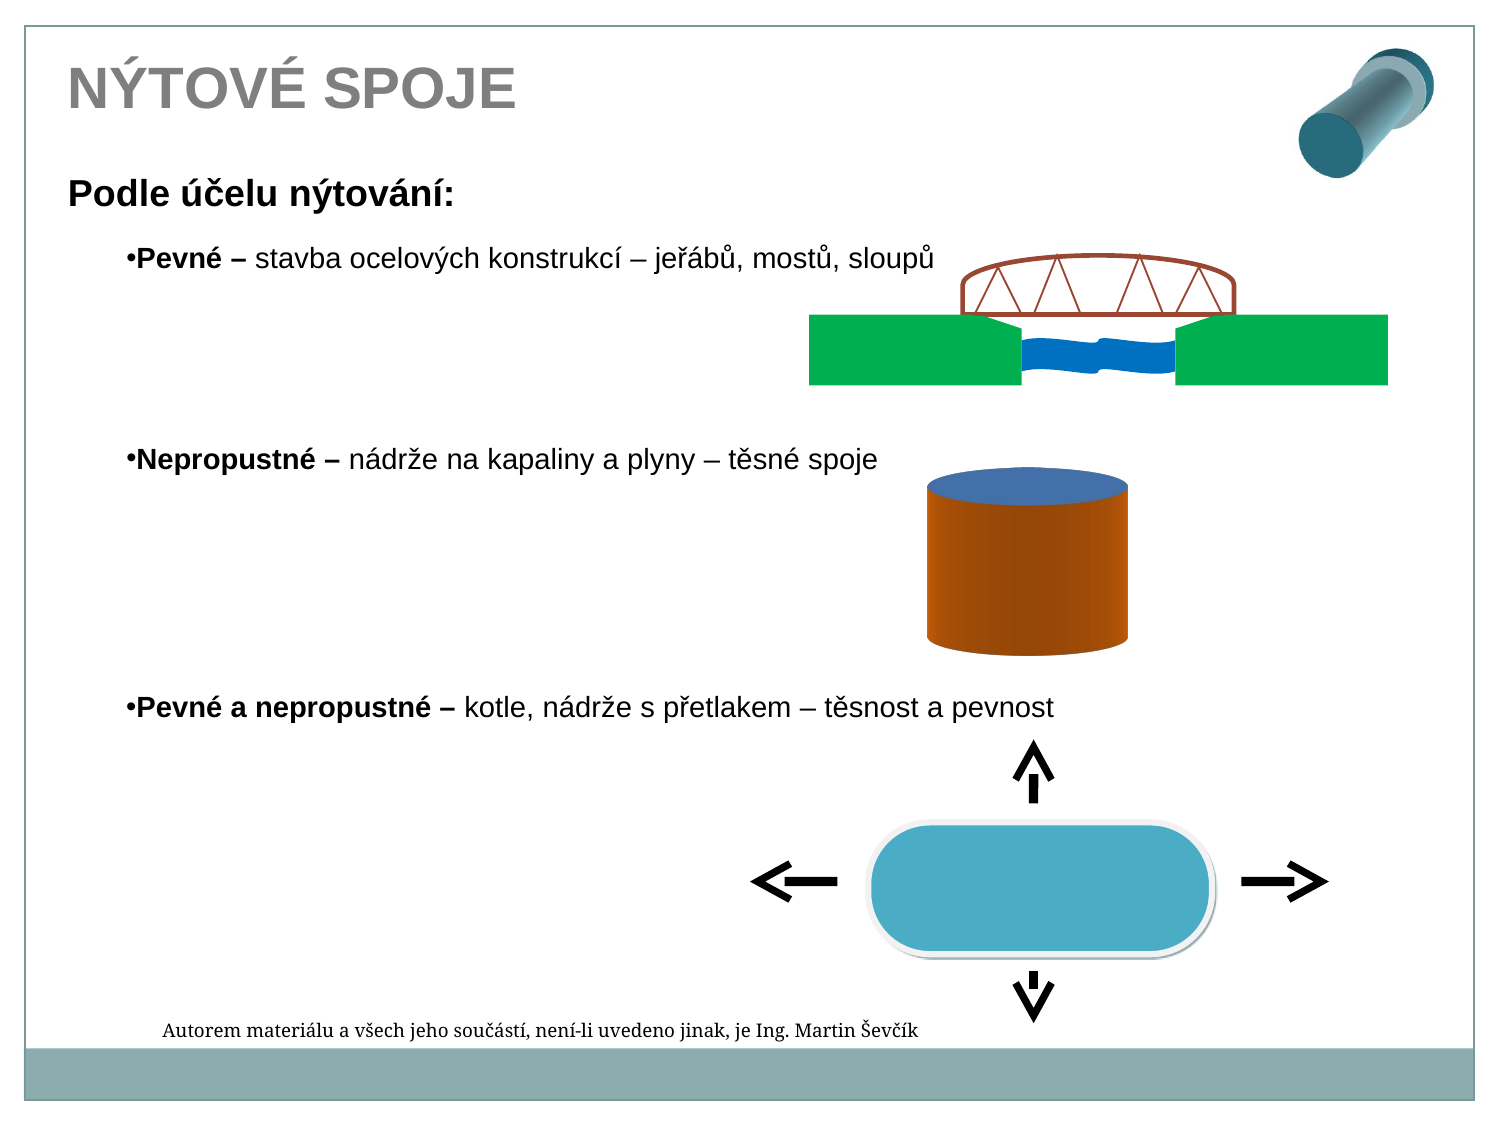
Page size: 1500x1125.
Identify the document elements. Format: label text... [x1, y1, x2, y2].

text_box Podle účelu nýtování: [53, 160, 644, 222]
text_box Nepropustné – nádrže na kapaliny a plyny – těsné spoje [53, 432, 999, 483]
picture [1293, 42, 1442, 181]
text_box [868, 822, 1212, 955]
text_box Autorem materiálu a všech jeho součástí, není-li uvedeno jinak, je Ing. Martin Ševčík [147, 1011, 1365, 1050]
text_box [928, 468, 1127, 505]
text_box [809, 314, 1388, 386]
text_box Pevné – stavba ocelových konstrukcí – jeřábů, mostů, sloupů [53, 231, 999, 283]
text_box Pevné a nepropustné – kotle, nádrže s přetlakem – těsnost a pevnost [53, 680, 1164, 732]
text_box NÝTOVÉ SPOJE [53, 42, 538, 129]
